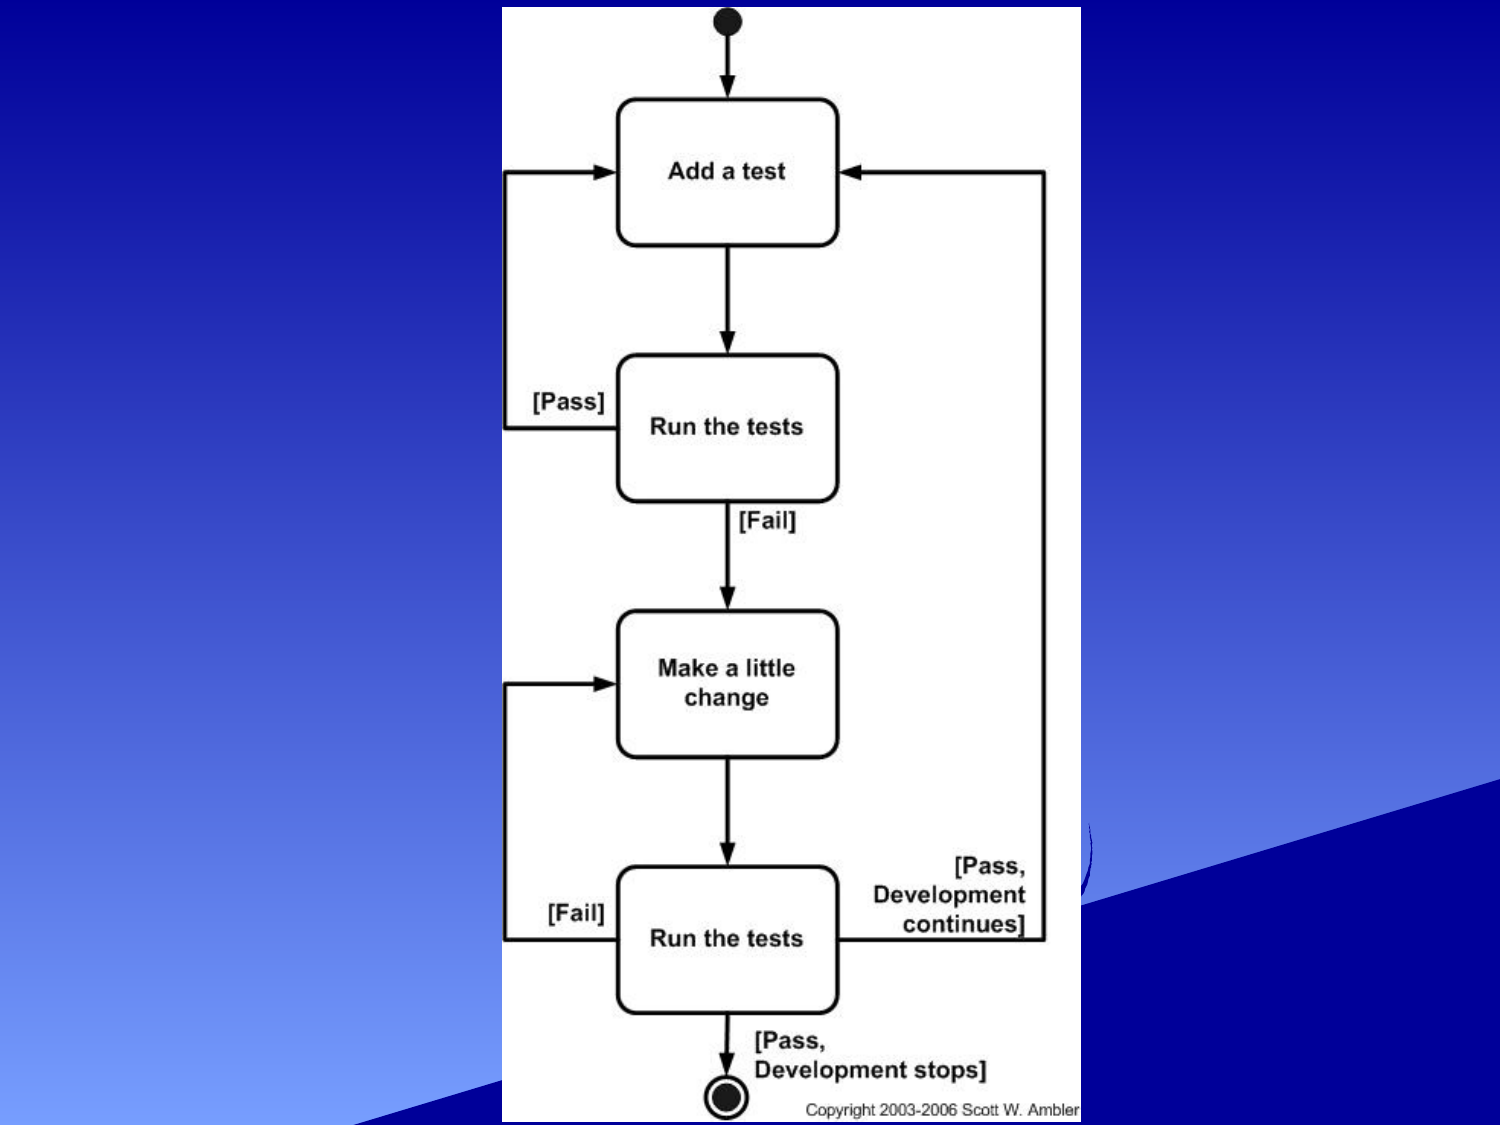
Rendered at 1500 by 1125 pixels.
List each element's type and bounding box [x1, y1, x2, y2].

picture [502, 7, 1081, 1122]
